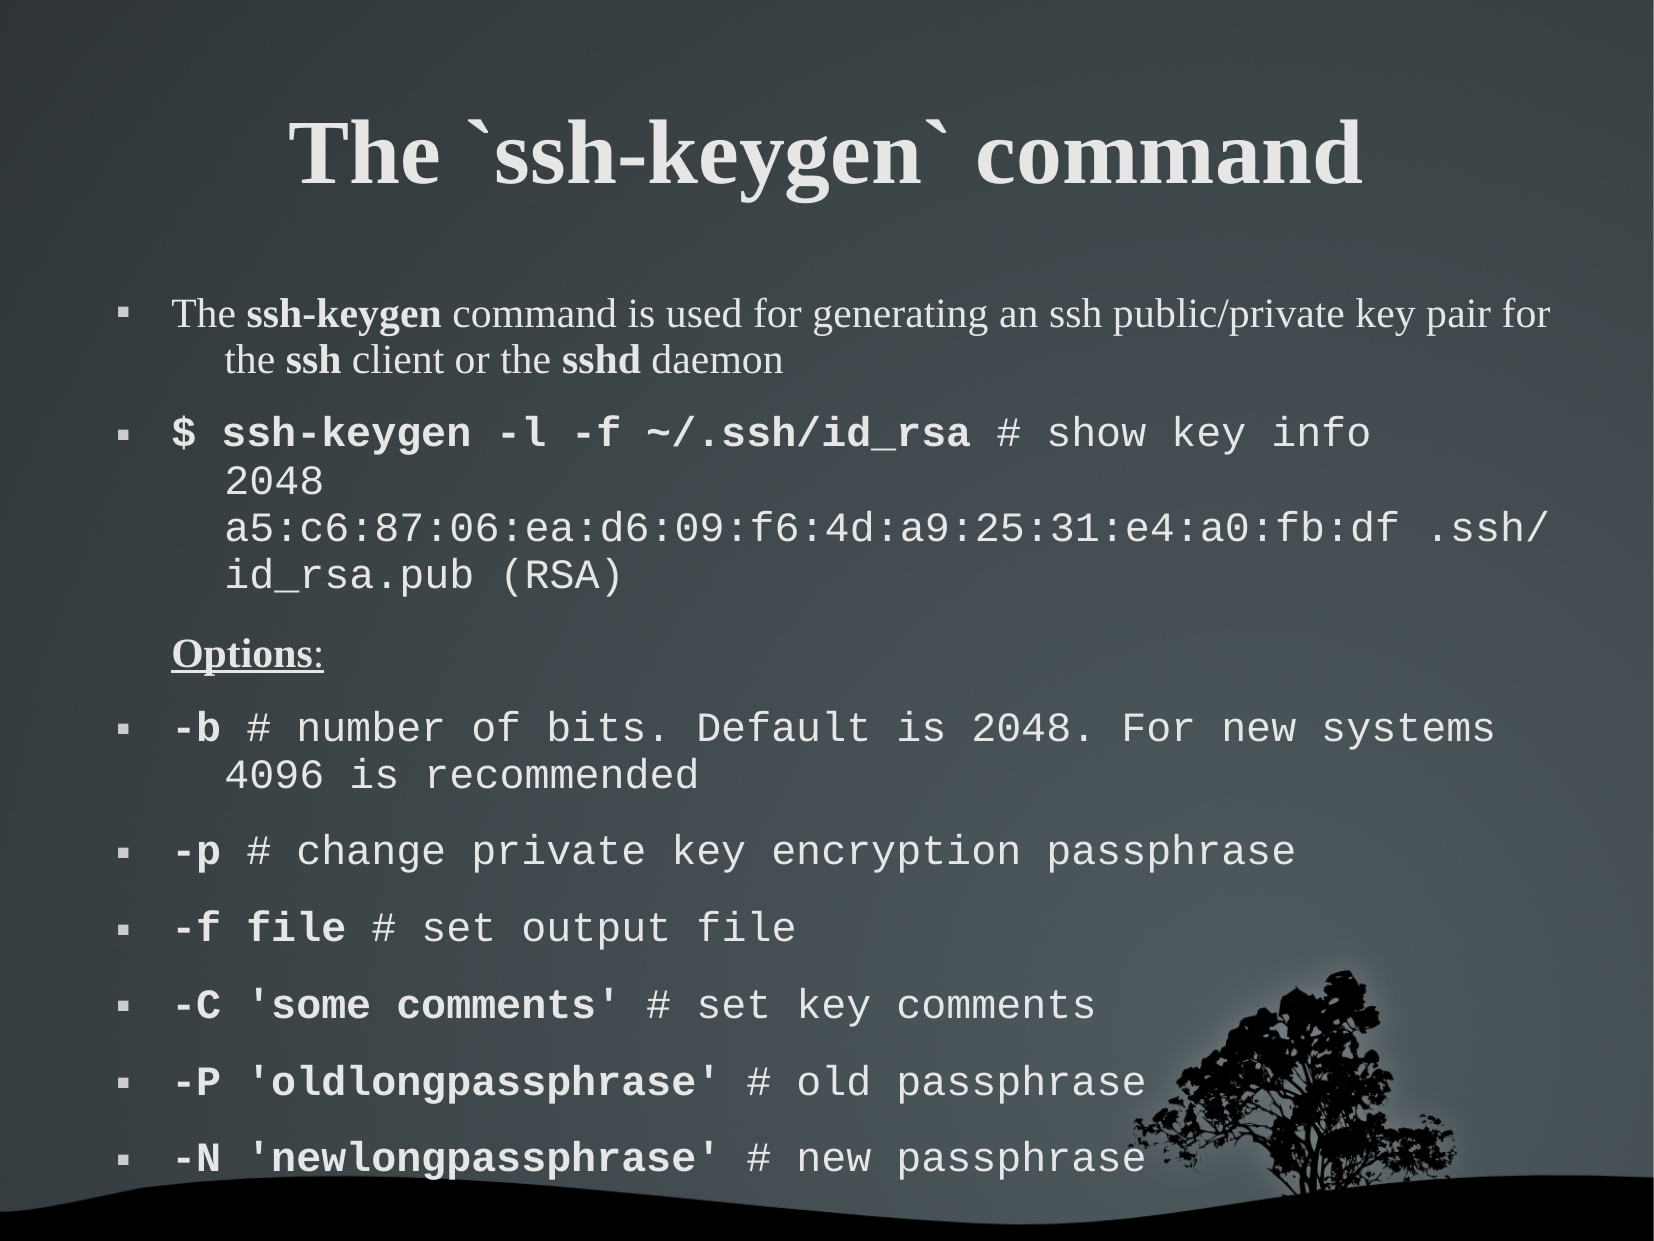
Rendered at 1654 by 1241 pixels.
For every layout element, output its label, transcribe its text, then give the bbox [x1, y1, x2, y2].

picture [0, 0, 1654, 1241]
list The ssh-keygen command is used for generating an ssh public/private key pair for the ssh client or the sshd daemon $ ssh-keygen -l -f ~/.ssh/id_rsa # show key info 2048 a5:c6:87:06:ea:d6:09:f6:4d:a9:25:31:e4:a0:fb:df .ssh/id_rsa.pub (RSA) Options: -b # number of bits. Default is 2048. For new systems 4096 is recommended -p # change private key encryption passphrase -f file # set output file -C 'some comments' # set key comments -P 'oldlongpassphrase' # old passphrase -N 'newlongpassphrase' # new passphrase [82, 290, 1571, 1241]
title The `ssh-keygen` command [82, 49, 1571, 257]
